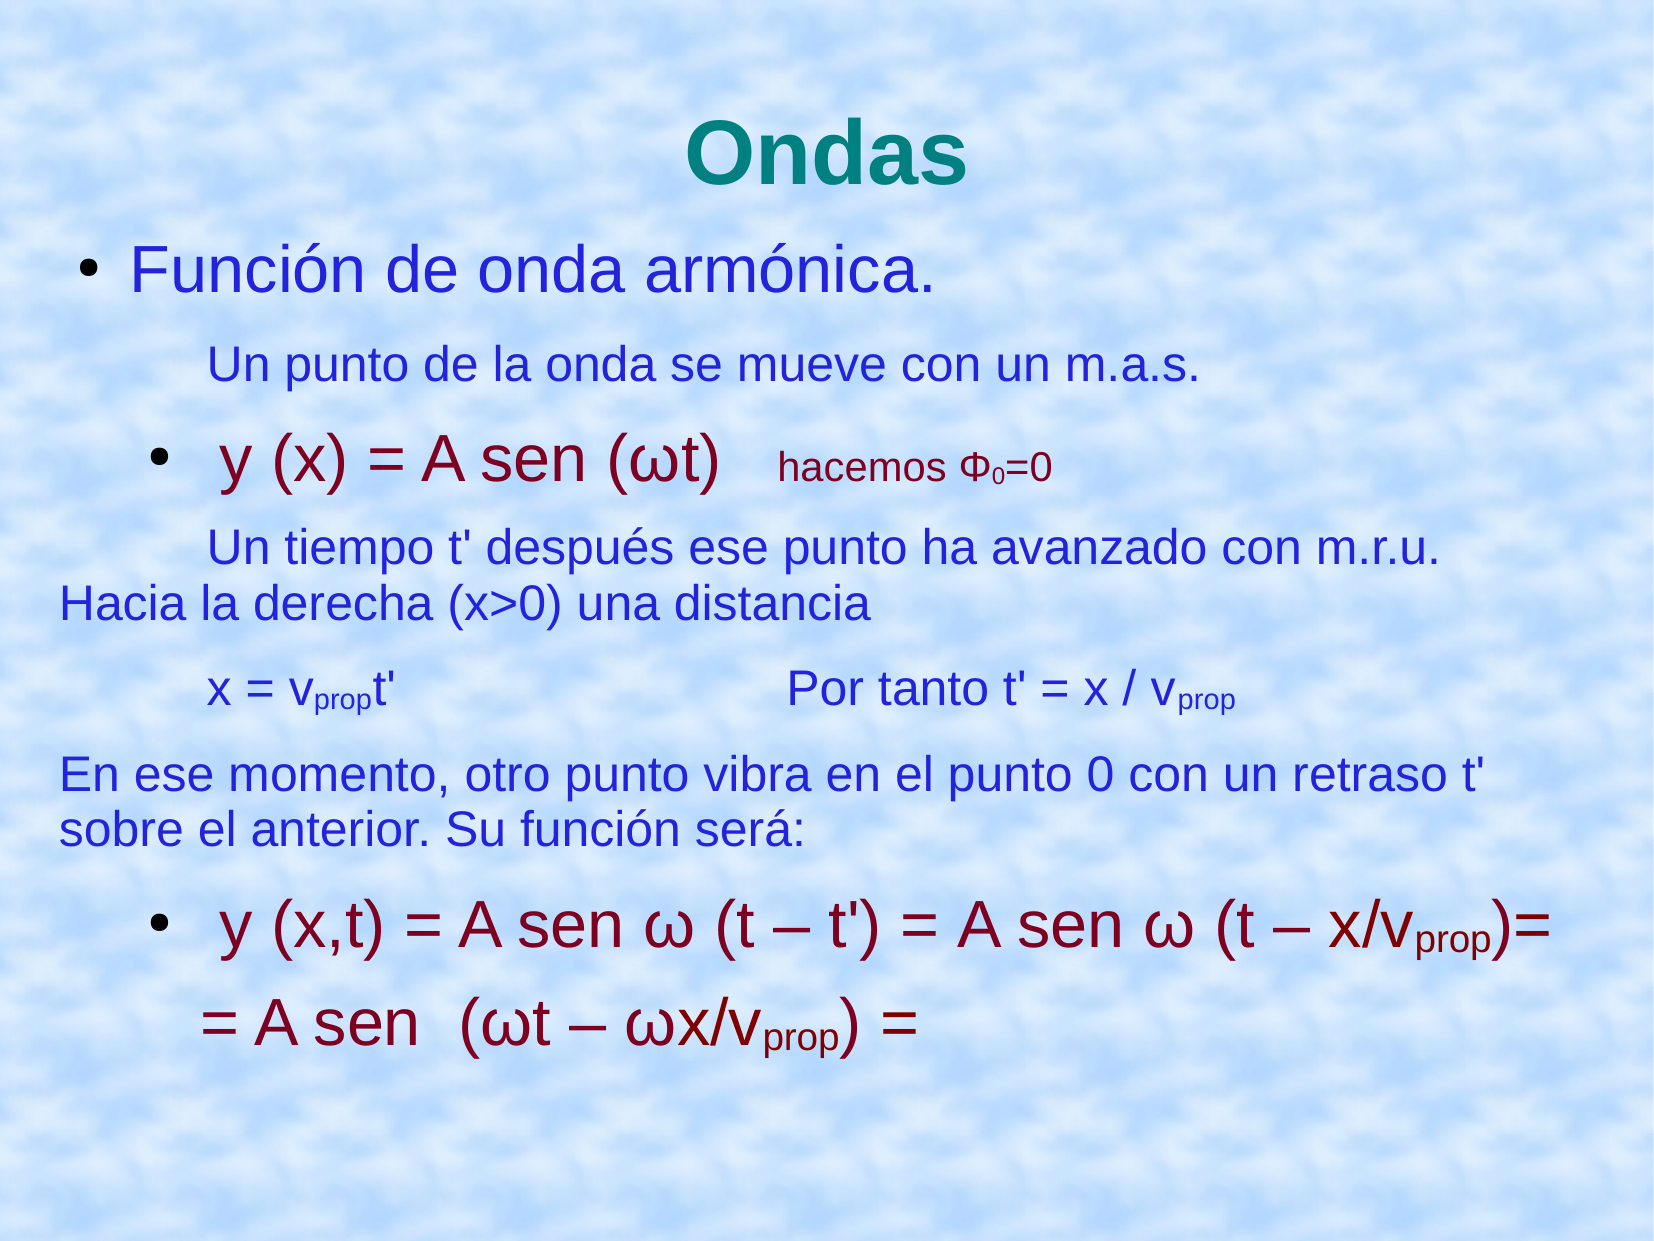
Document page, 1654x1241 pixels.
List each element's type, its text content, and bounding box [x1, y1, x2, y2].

list Función de onda armónica. Un punto de la onda se mueve con un m.a.s. y (x) = A sen (ωt) hacemos Φ0=0 Un tiempo t' después ese punto ha avanzado con m.r.u. Hacia la derecha (x>0) una distancia x = vpropt' Por tanto t' = x / vprop En ese momento, otro punto vibra en el punto 0 con un retraso t' sobre el anterior. Su función será: y (x,t) = A sen ω (t – t') = A sen ω (t – x/vprop)= = A sen (ωt – ωx/vprop) = [59, 231, 1565, 1228]
picture [0, 0, 1654, 1241]
title Ondas [82, 49, 1571, 257]
